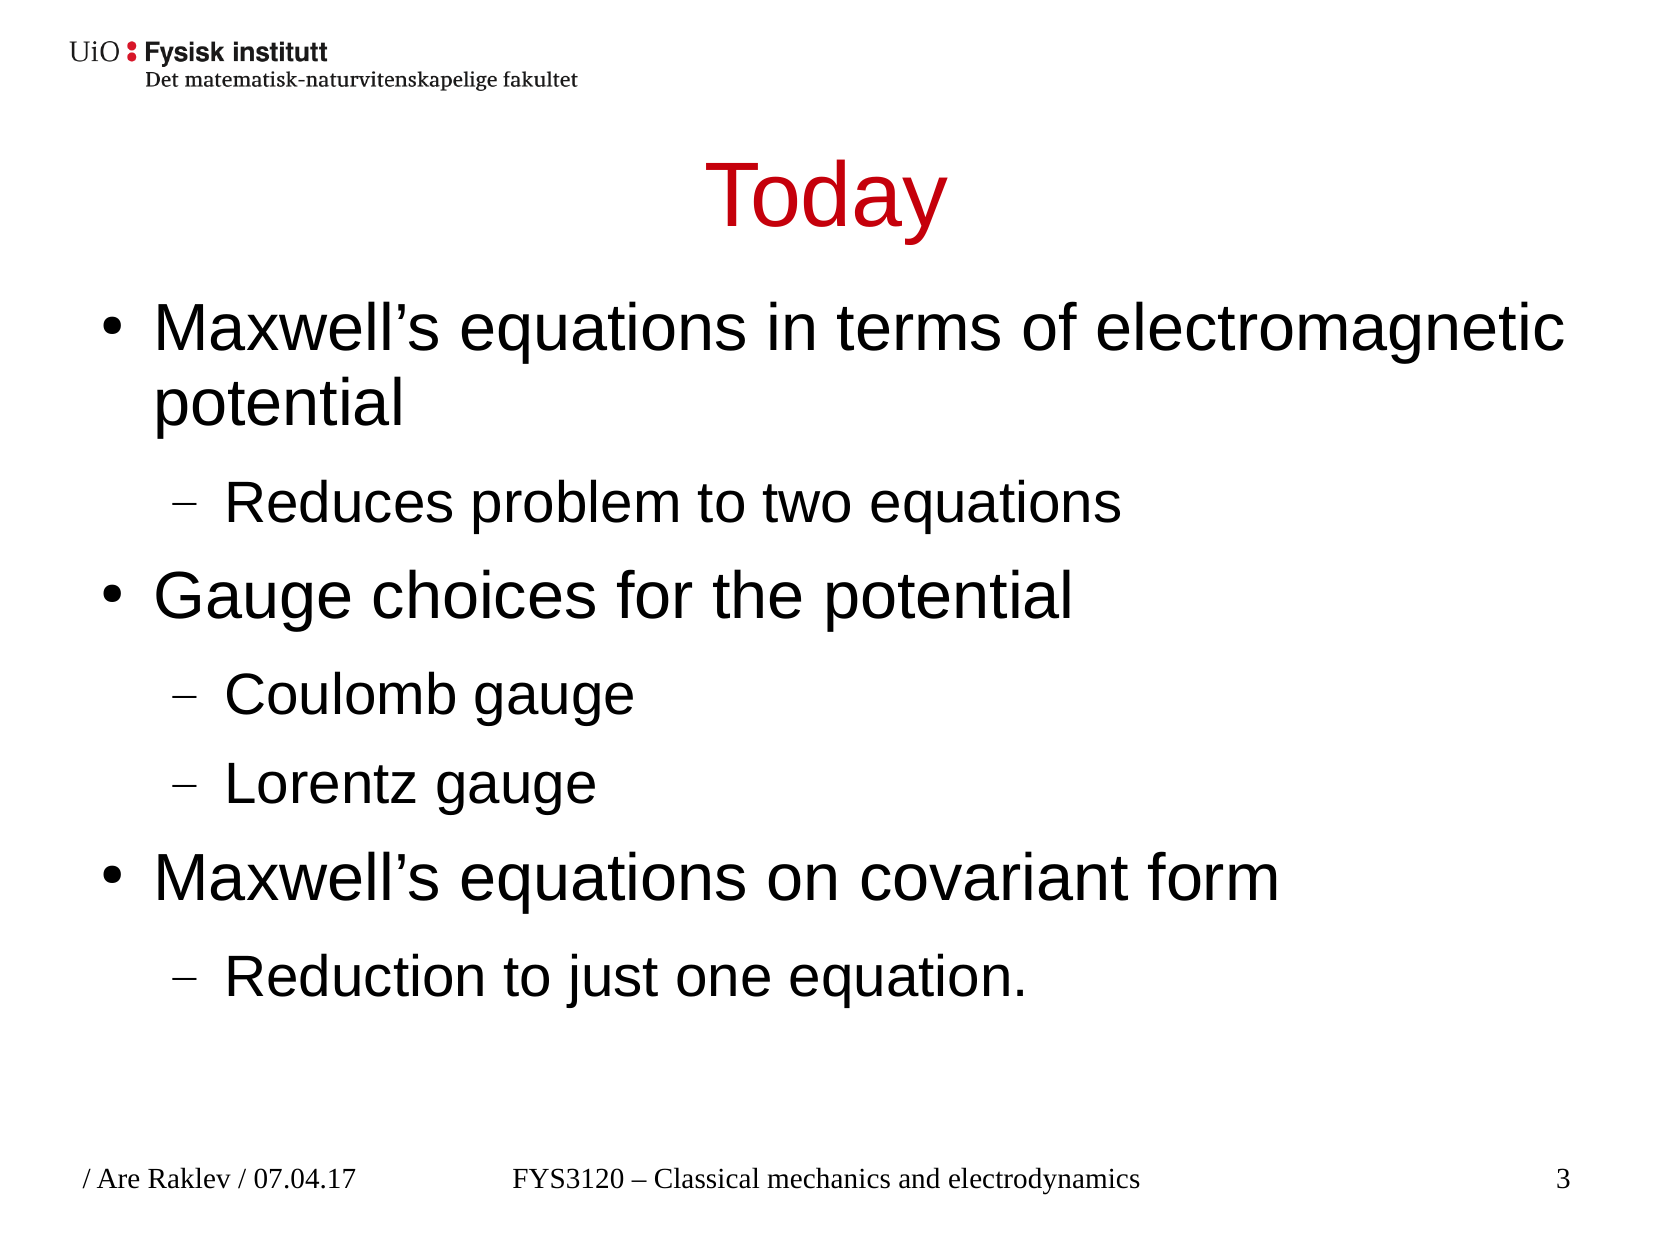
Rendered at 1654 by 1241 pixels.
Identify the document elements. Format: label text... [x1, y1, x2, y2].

list Maxwell’s equations in terms of electromagnetic potential Reduces problem to two equations Gauge choices for the potential Coulomb gauge Lorentz gauge Maxwell’s equations on covariant form Reduction to just one equation. [82, 290, 1571, 1094]
title Today [82, 90, 1571, 290]
picture [68, 37, 581, 93]
